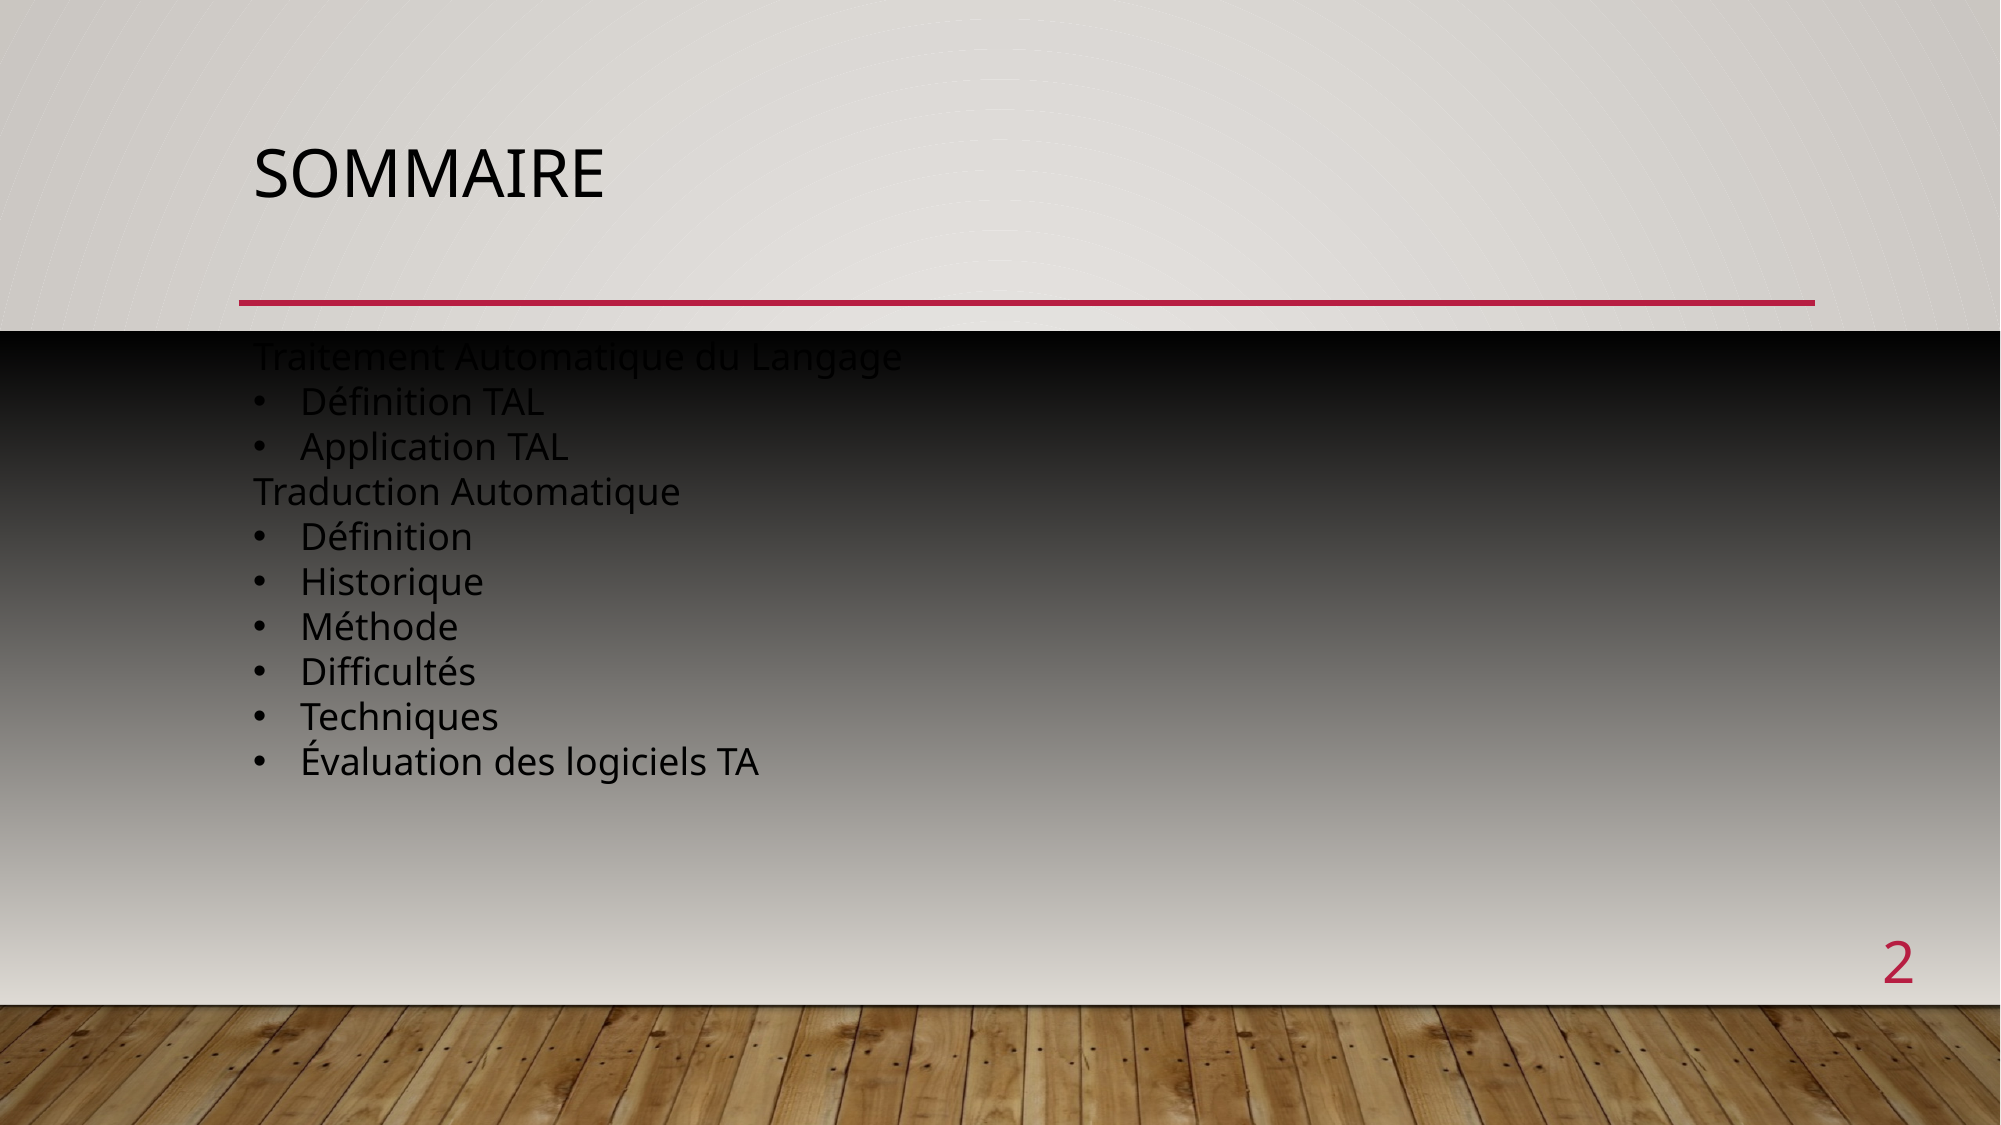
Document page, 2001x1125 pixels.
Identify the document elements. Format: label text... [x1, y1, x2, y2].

text_box [1866, 917, 2000, 1001]
text_box Traitement Automatique du Langage Définition TAL Application TAL Traduction Automatique Définition Historique Méthode Difficultés Techniques Évaluation des logiciels TA [238, 325, 1814, 795]
title Sommaire [238, 131, 1814, 305]
